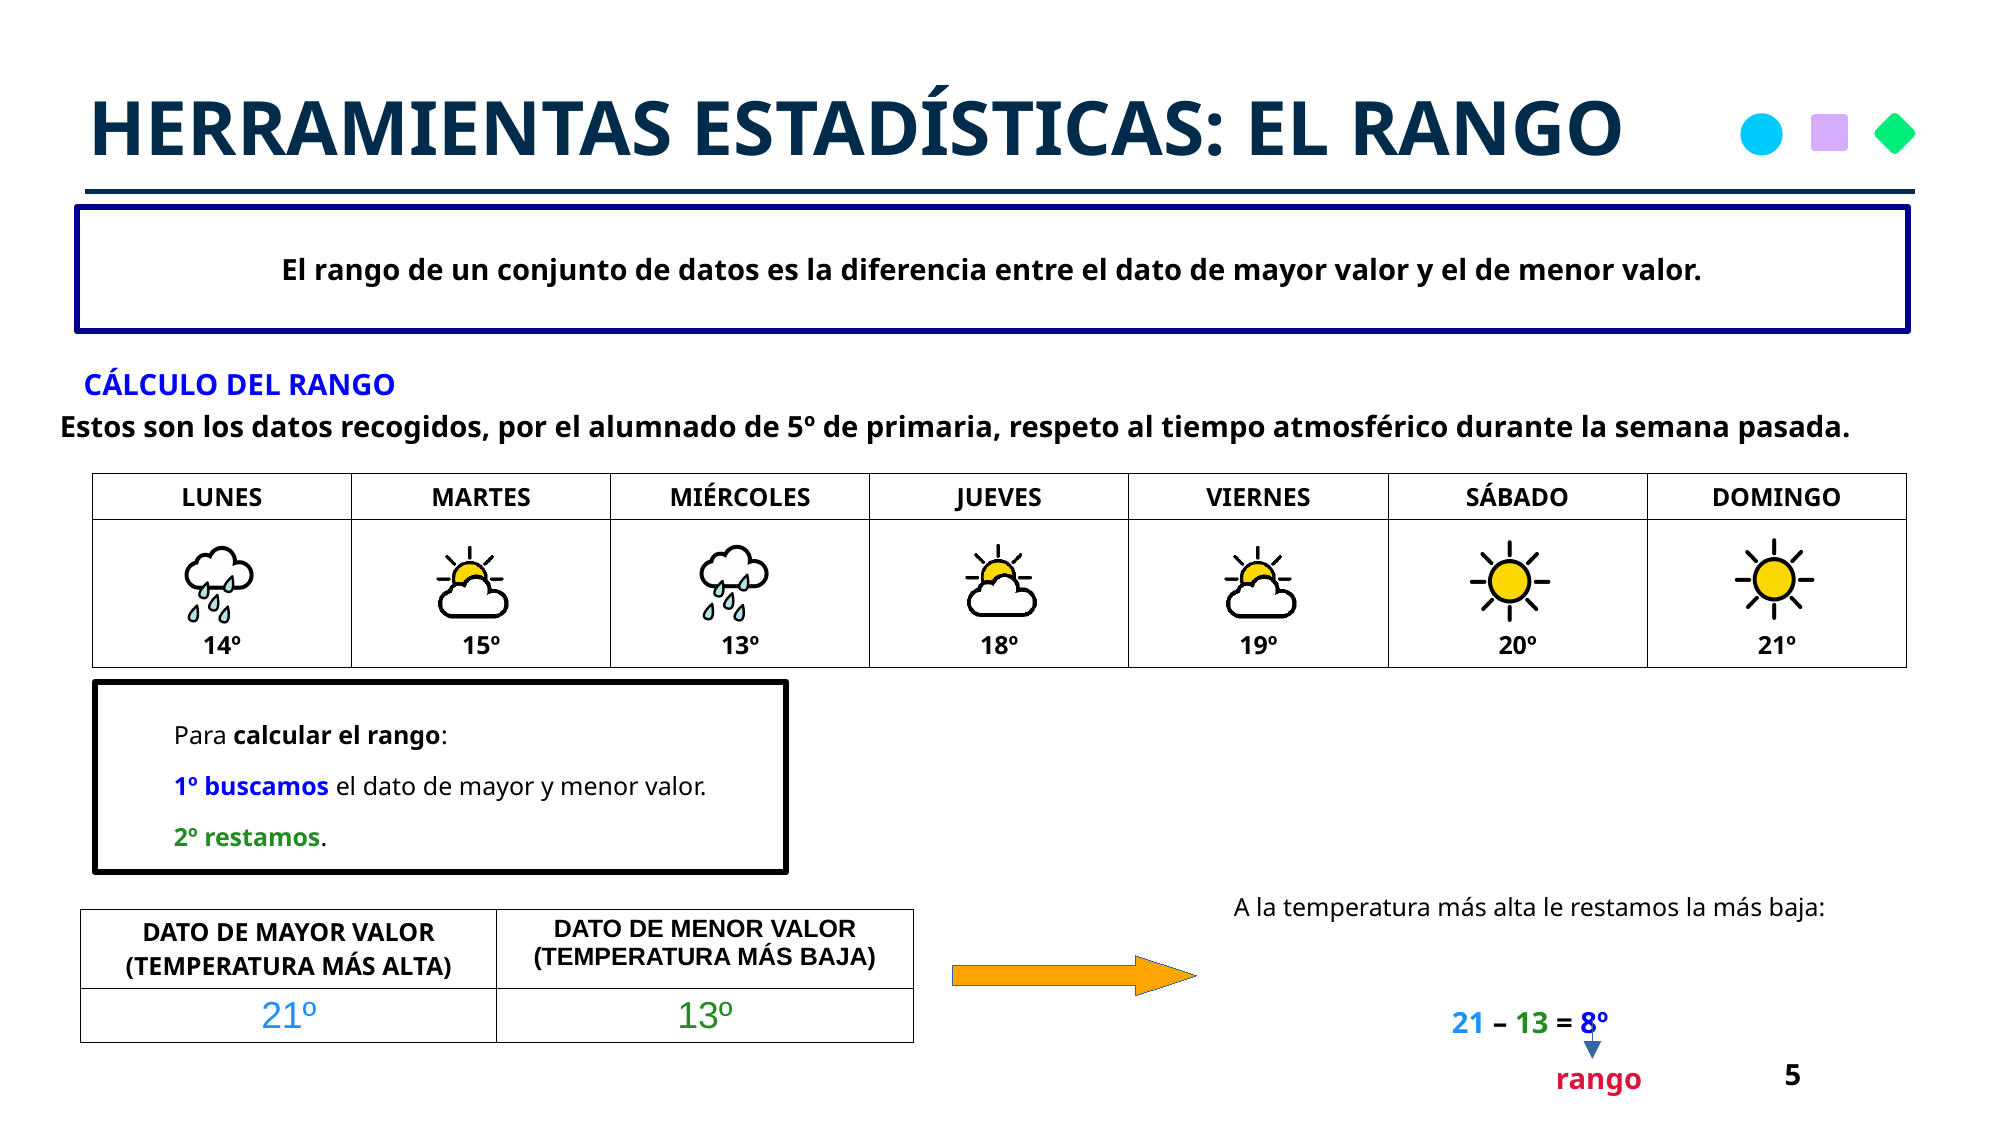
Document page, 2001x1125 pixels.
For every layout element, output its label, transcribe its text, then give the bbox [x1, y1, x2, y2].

text_box CÁLCULO DEL RANGO [0, 331, 521, 438]
text_box El rango de un conjunto de datos es la diferencia entre el dato de mayor valor y el de menor valor. [76, 207, 1908, 332]
table_header SÁBADO [1389, 474, 1647, 519]
picture [1467, 537, 1551, 623]
picture [1731, 535, 1816, 622]
text_box A la temperatura más alta le restamos la más baja: 21 – 13 = 8º [1213, 789, 1847, 1125]
table_cell 15º [352, 520, 610, 667]
table_header VIERNES [1129, 474, 1388, 519]
table_header MIÉRCOLES [611, 474, 869, 519]
table_cell 21º [1648, 520, 1906, 667]
table_header DOMINGO [1648, 474, 1906, 519]
table_header LUNES [93, 474, 351, 519]
table_cell 21º [81, 989, 496, 1042]
table_header JUEVES [870, 474, 1128, 519]
table_cell 14º [93, 520, 351, 667]
table_cell 18º [870, 520, 1128, 667]
text_box Estos son los datos recogidos, por el alumnado de 5º de primaria, respeto al tiempo atmosférico durante la semana pasada. [31, 372, 1881, 480]
picture [176, 540, 260, 626]
title HERRAMIENTAS ESTADÍSTICAS: EL RANGO [88, 20, 1747, 178]
text_box Para calcular el rango: 1º buscamos el dato de mayor y menor valor. 2º restamos. [94, 681, 787, 873]
table_header MARTES [352, 474, 610, 519]
table_cell 13º [497, 989, 913, 1042]
picture [429, 539, 515, 625]
picture [691, 539, 775, 625]
table_cell 19º [1129, 520, 1388, 667]
table_cell 20º [1389, 520, 1647, 667]
text_box [952, 955, 1197, 996]
picture [1217, 539, 1303, 625]
table_header DATO DE MAYOR VALOR (TEMPERATURA MÁS ALTA) [81, 910, 496, 988]
table_cell 13º [611, 520, 869, 667]
table_header DATO DE MENOR VALOR (TEMPERATURA MÁS BAJA) [497, 910, 913, 988]
picture [958, 537, 1044, 623]
text_box rango [1529, 1040, 1669, 1116]
